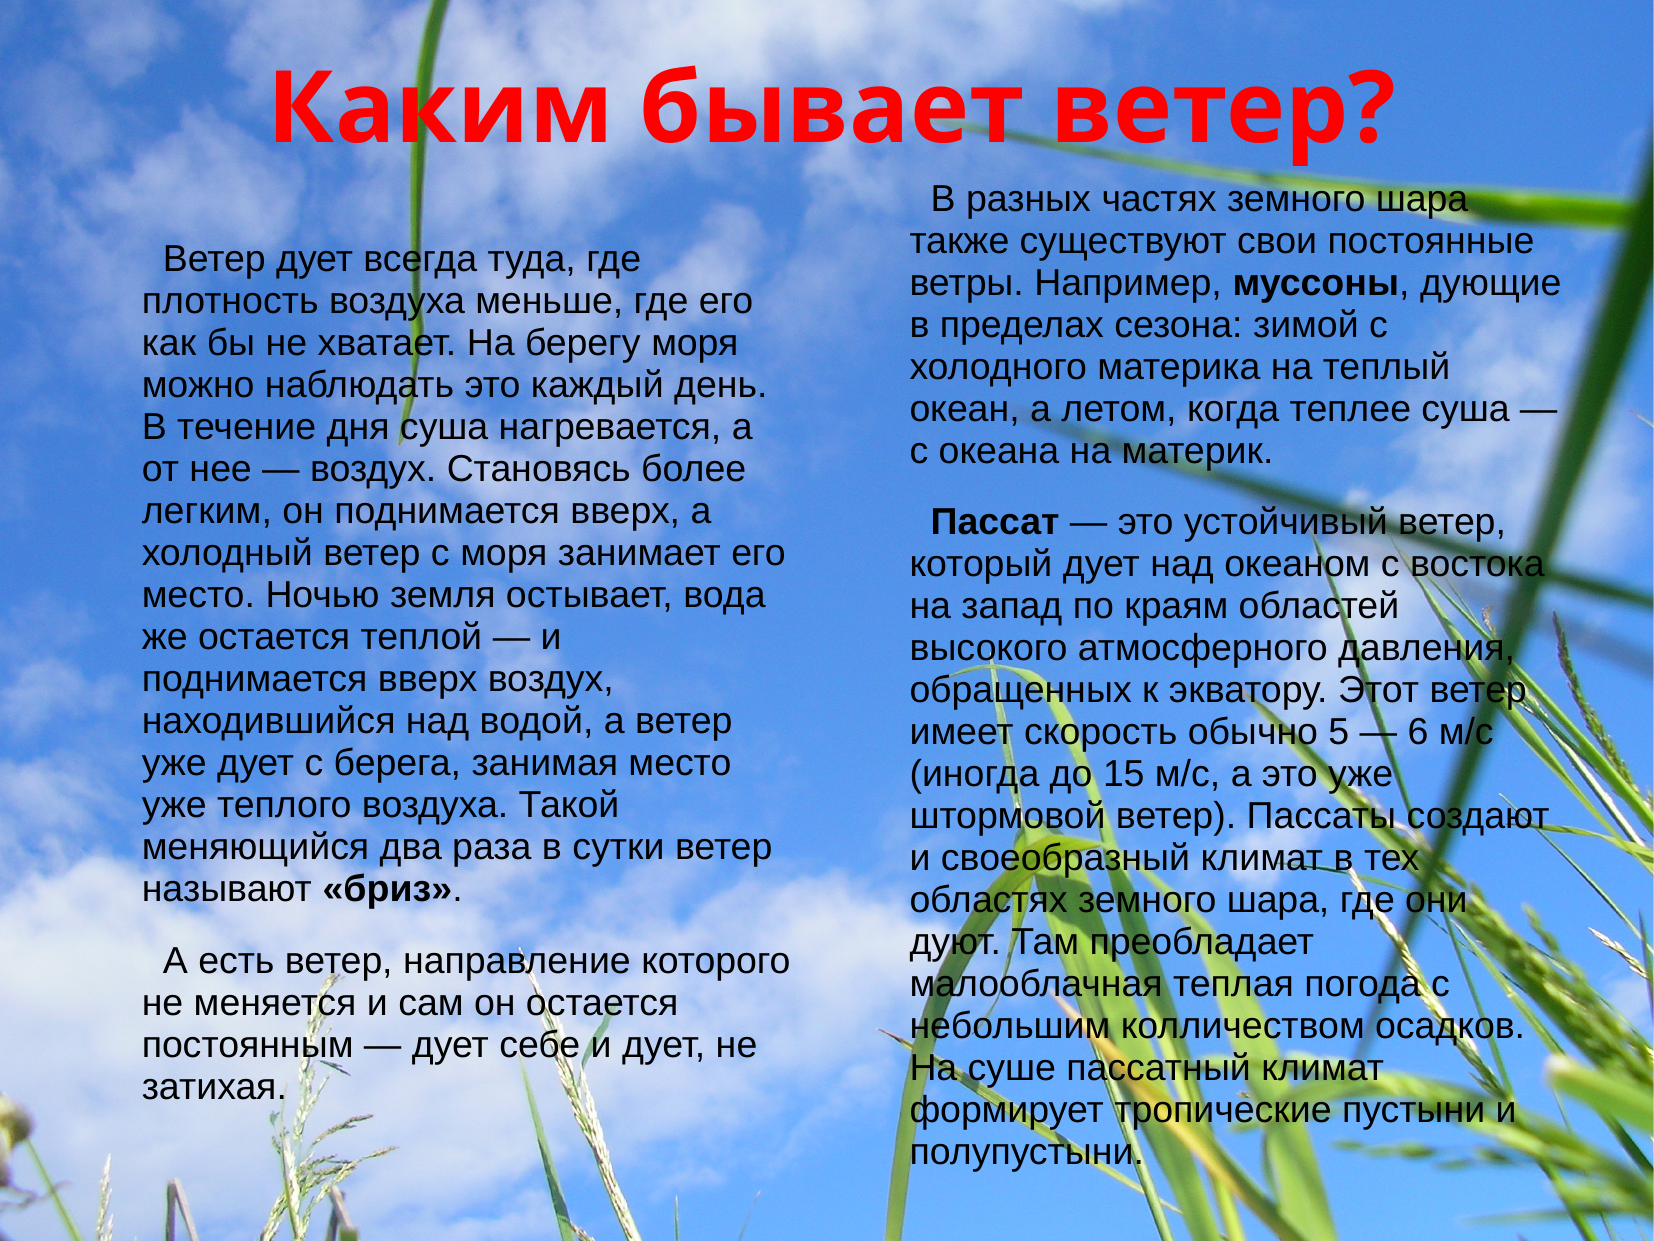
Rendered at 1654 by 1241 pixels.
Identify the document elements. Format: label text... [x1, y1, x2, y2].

picture [1565, 0, 1654, 1241]
title Каким бывает ветер? [88, 0, 1577, 208]
list Ветер дует всегда туда, где плотность воздуха меньше, где его как бы не хватает. На берегу моря можно наблюдать это каждый день. В течение дня суша нагревается, а от нее — воздух. Становясь более легким, он поднимается вверх, а холодный ветер с моря занимает его место. Ночью земля остывает, вода же остается теплой — и поднимается вверх воздух, находившийся над водой, а ветер уже дует с берега, занимая место уже теплого воздуха. Такой меняющийся два раза в сутки ветер называют «бриз». А есть ветер, направление которого не меняется и сам он остается постоянным — дует себе и дует, не затихая. [71, 237, 798, 1182]
list В разных частях земного шара также существуют свои постоянные ветры. Например, муссоны, дующие в пределах сезона: зимой с холодного материка на теплый океан, а летом, когда теплее суша — с океана на материк. Пассат — это устойчивый ветер, который дует над океаном с востока на запад по краям областей высокого атмосферного давления, обращенных к экватору. Этот ветер имеет скорость обычно 5 — 6 м/с (иногда до 15 м/с, а это уже штормовой ветер). Пассаты создают и своеобразный климат в тех областях земного шара, где они дуют. Там преобладает малооблачная теплая погода с небольшим колличеством осадков. На суше пассатный климат формирует тропические пустыни и полупустыни. [838, 177, 1565, 1241]
picture [0, 0, 838, 1241]
